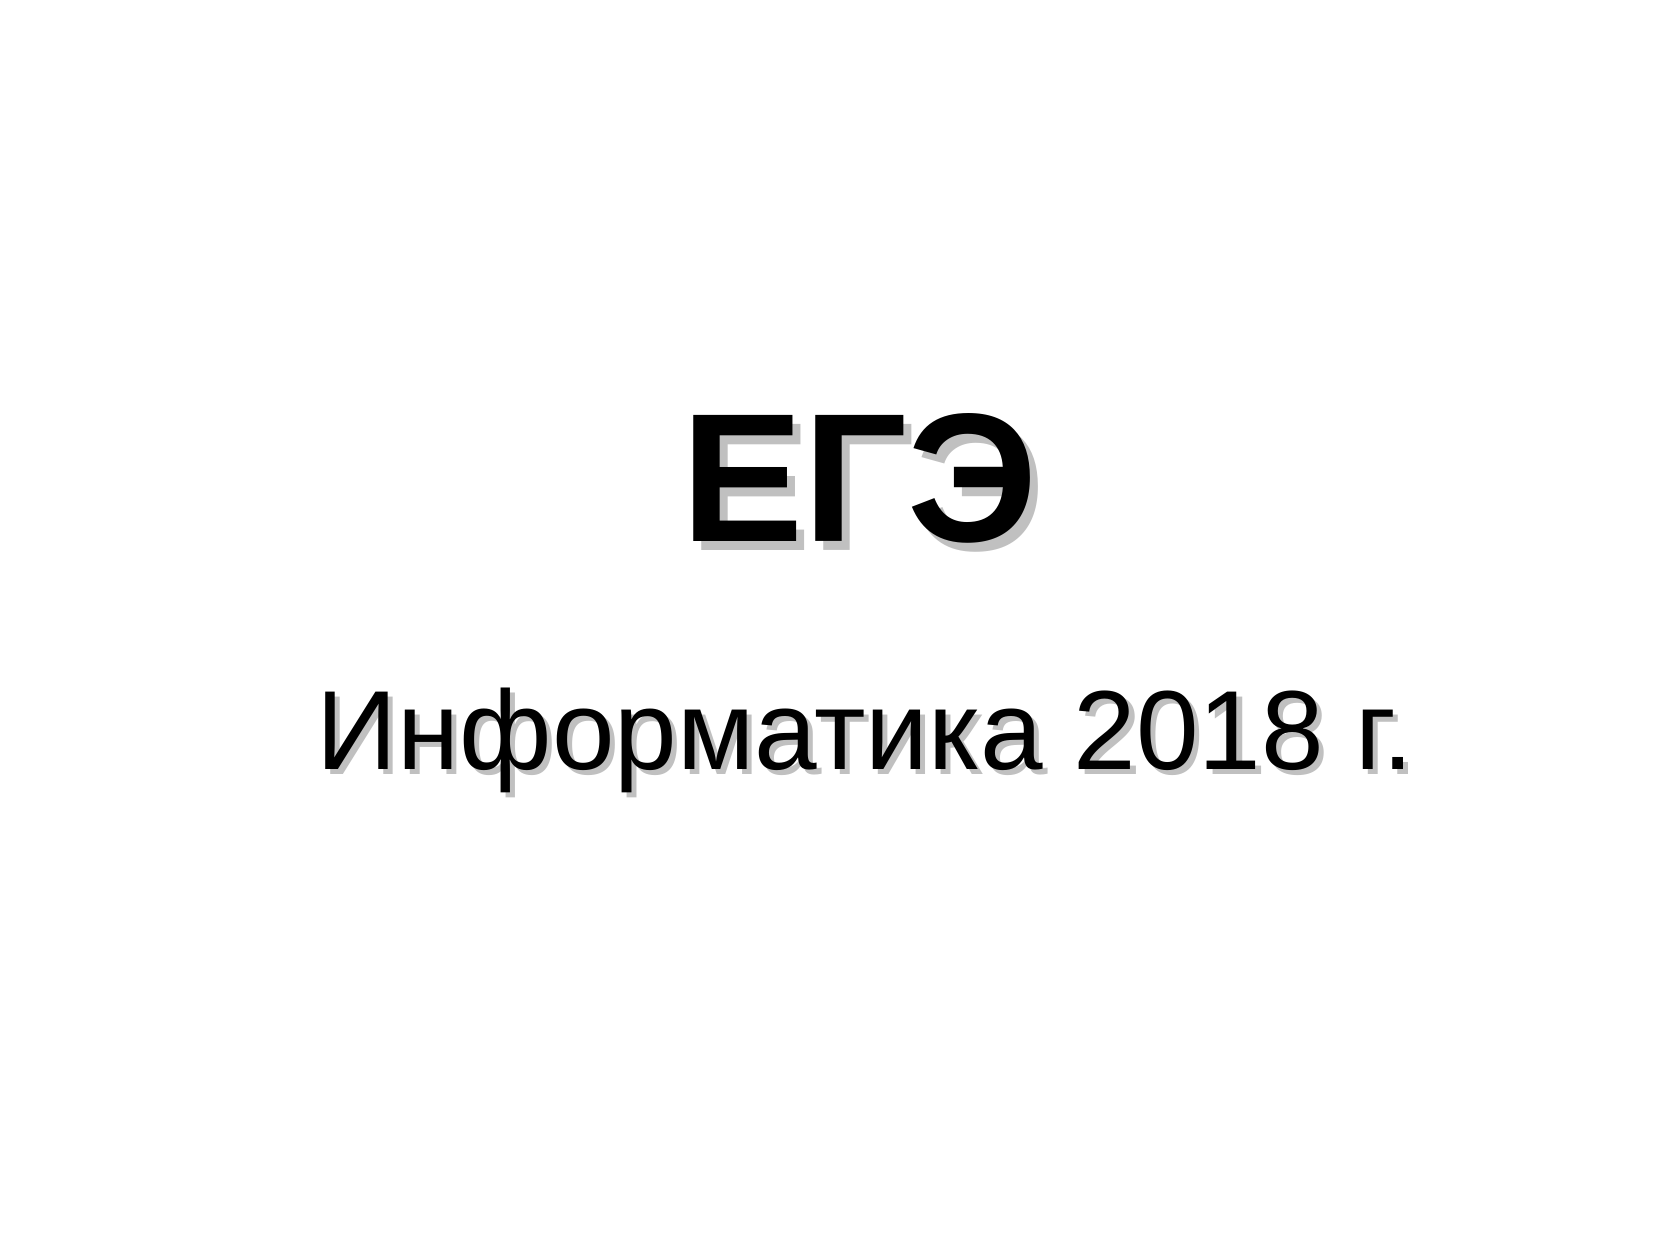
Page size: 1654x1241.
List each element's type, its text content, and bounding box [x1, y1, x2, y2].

text_box Информатика 2018 г. [206, 649, 1524, 927]
title ЕГЭ [123, 303, 1530, 634]
